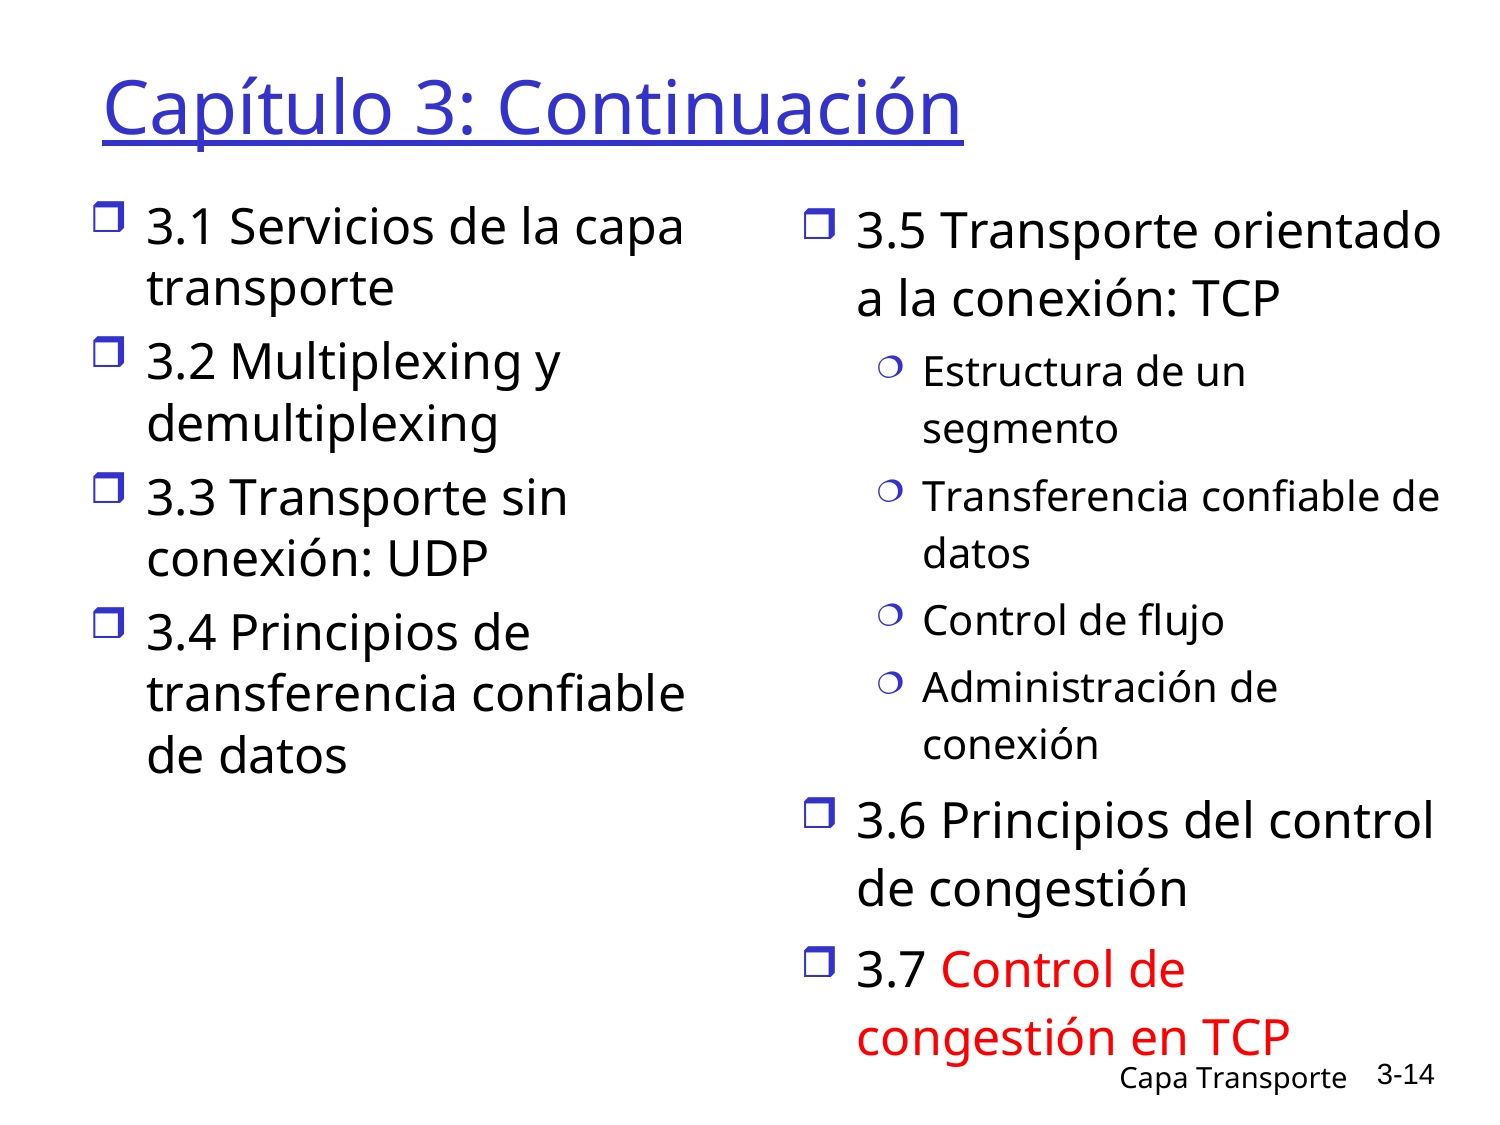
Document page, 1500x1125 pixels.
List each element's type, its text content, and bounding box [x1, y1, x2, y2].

list 3.1 Servicios de la capa transporte 3.2 Multiplexing y demultiplexing 3.3 Transporte sin conexión: UDP 3.4 Principios de transferencia confiable de datos [75, 187, 753, 1028]
list 3.5 Transporte orientado a la conexión: TCP Estructura de un segmento Transferencia confiable de datos Control de flujo Administración de conexión 3.6 Principios del control de congestión 3.7 Control de congestión en TCP [785, 187, 1464, 1028]
title Capítulo 3: Continuación [87, 15, 1463, 196]
